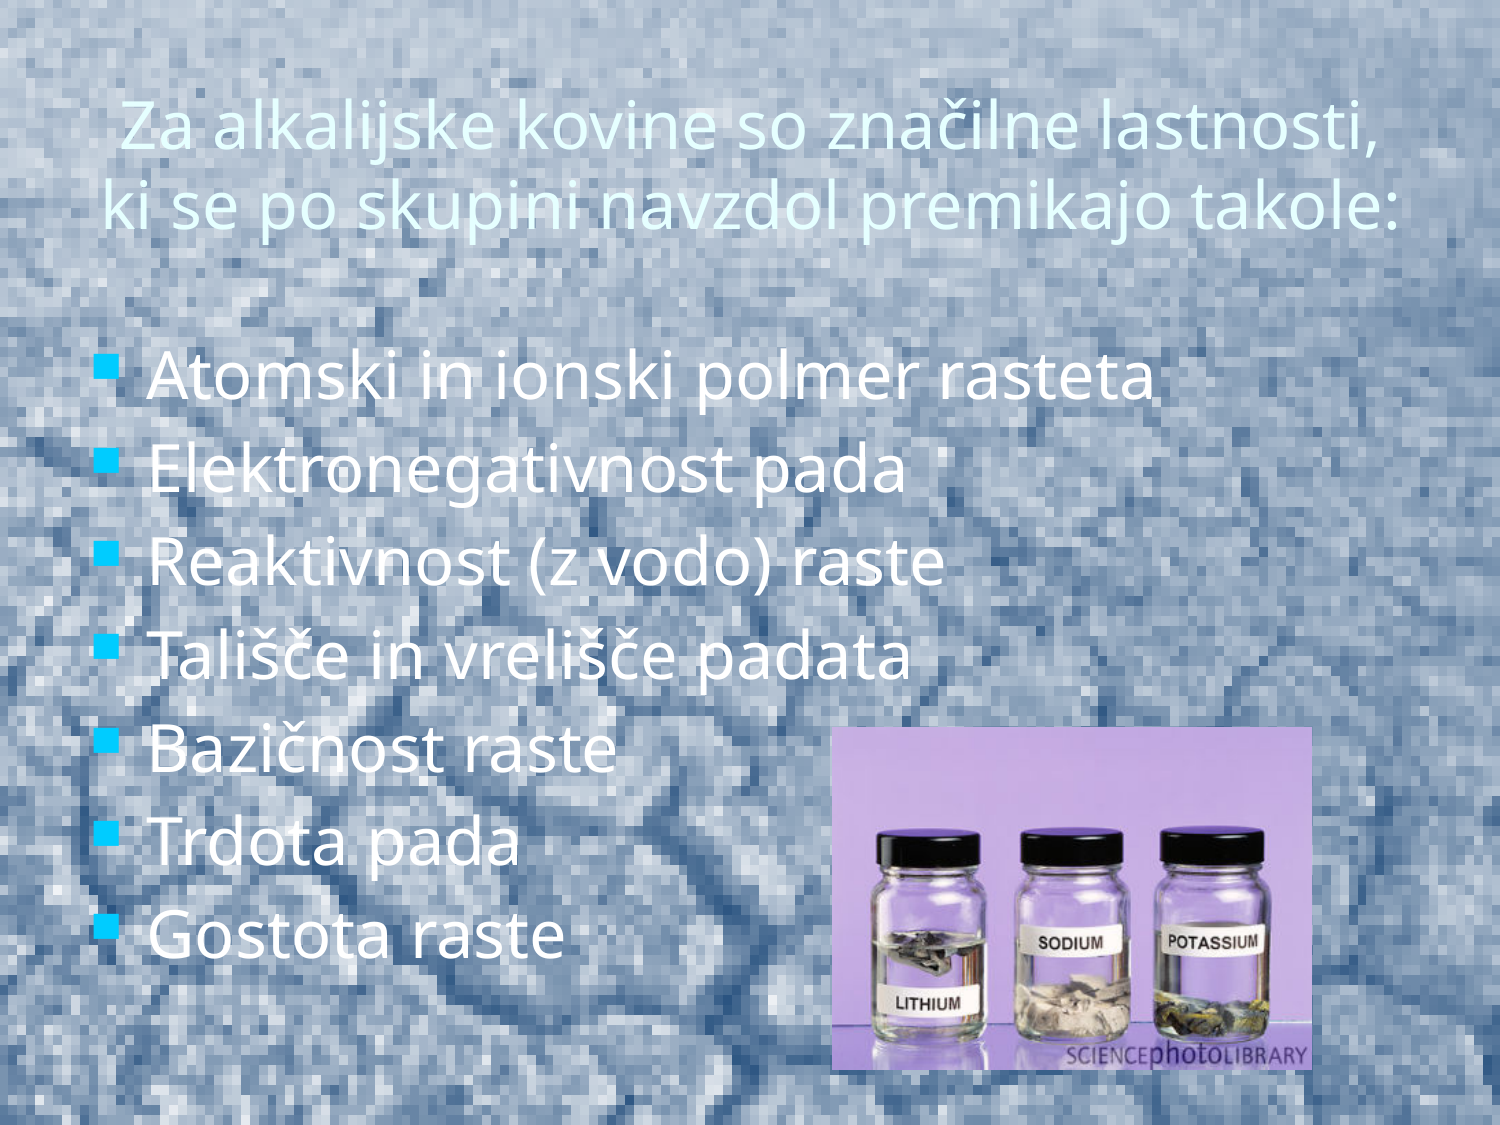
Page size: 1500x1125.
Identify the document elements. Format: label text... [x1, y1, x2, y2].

list Atomski in ionski polmer rasteta Elektronegativnost pada Reaktivnost (z vodo) raste Tališče in vrelišče padata Bazičnost raste Trdota pada Gostota raste [75, 324, 1425, 1000]
title Za alkalijske kovine so značilne lastnosti, ki se po skupini navzdol premikajo takole: [76, 90, 1427, 316]
picture [0, 0, 1500, 1125]
